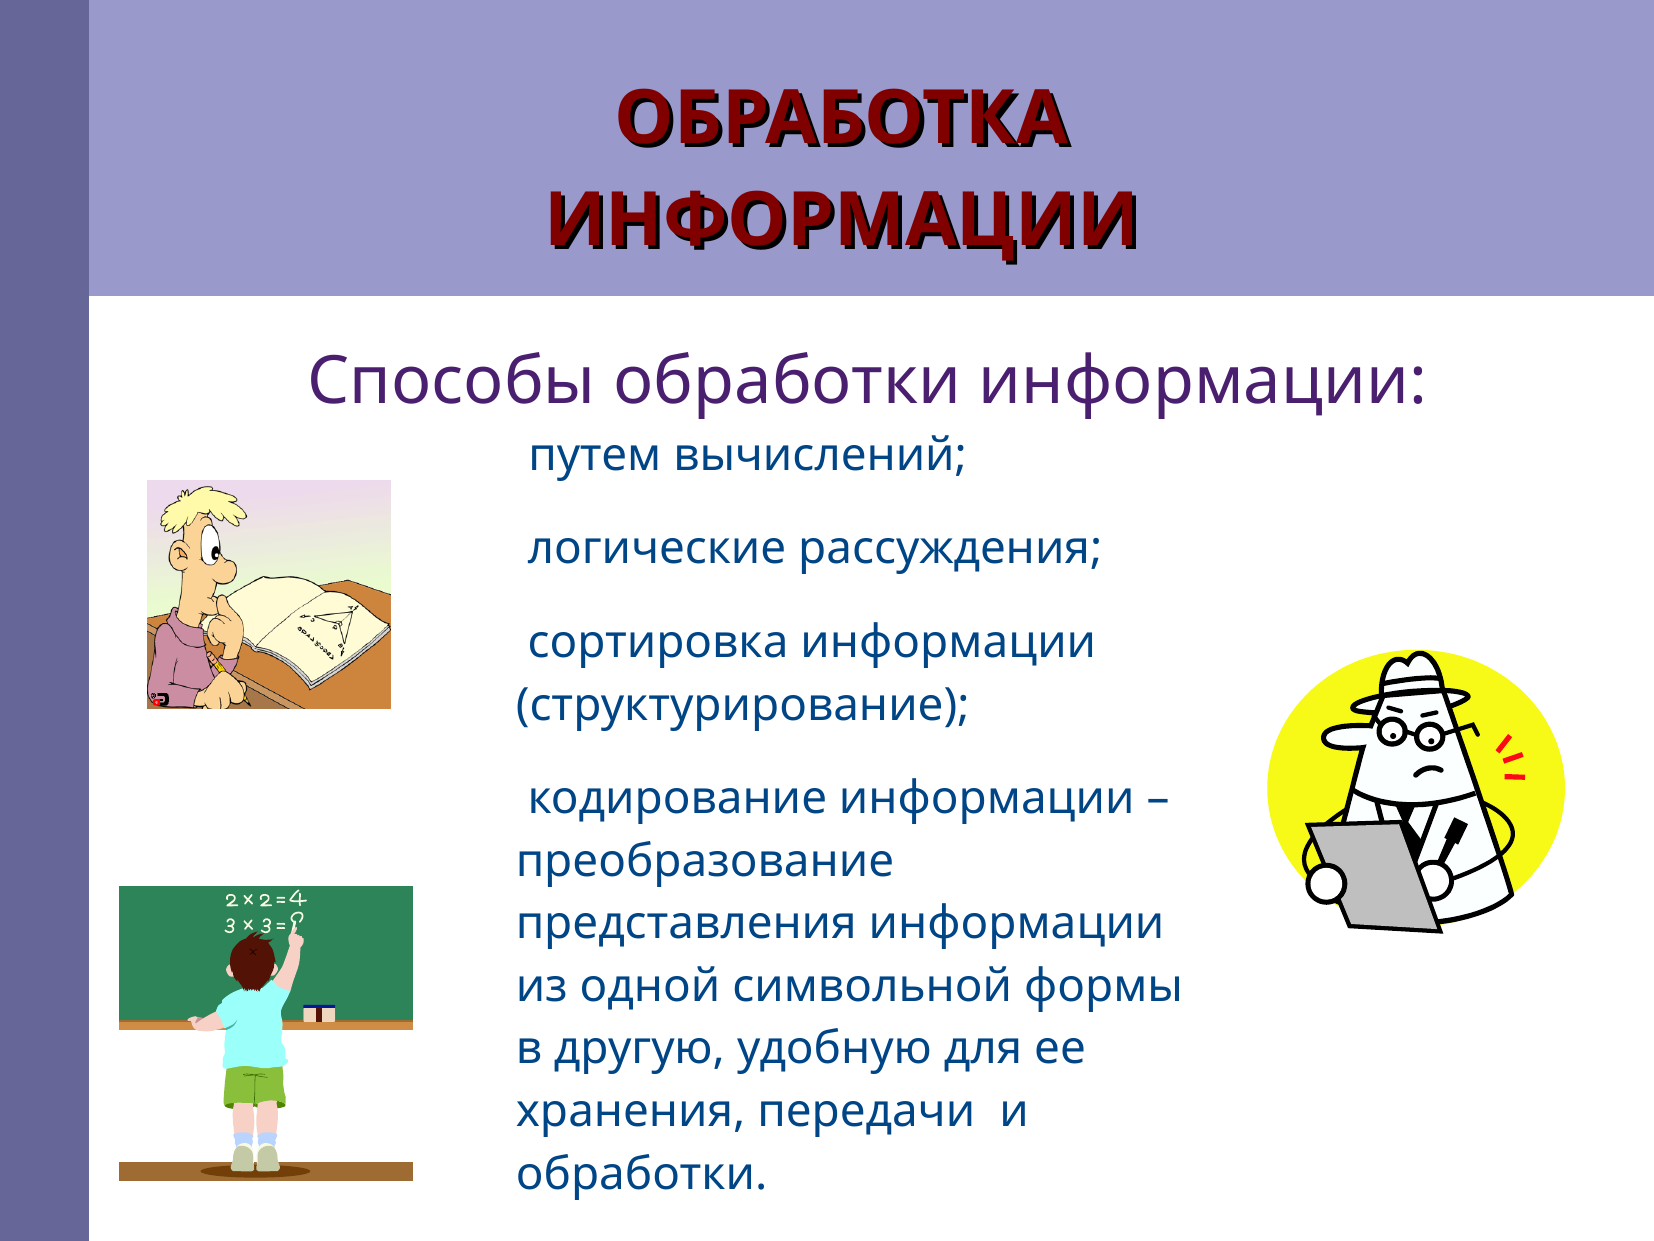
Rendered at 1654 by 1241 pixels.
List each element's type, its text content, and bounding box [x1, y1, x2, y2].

picture [118, 886, 414, 1182]
picture [147, 480, 391, 709]
picture [1267, 649, 1565, 934]
text_box ОБРАБОТКА ИНФОРМАЦИИ [295, 55, 1389, 296]
text_box путем вычислений; логические рассуждения; сортировка информации (структурирование); кодирование информации – преобразование представления информации из одной символьной формы в другую, удобную для ее хранения, передачи и обработки. [501, 413, 1211, 1211]
text_box Способы обработки информации: [118, 324, 1619, 432]
